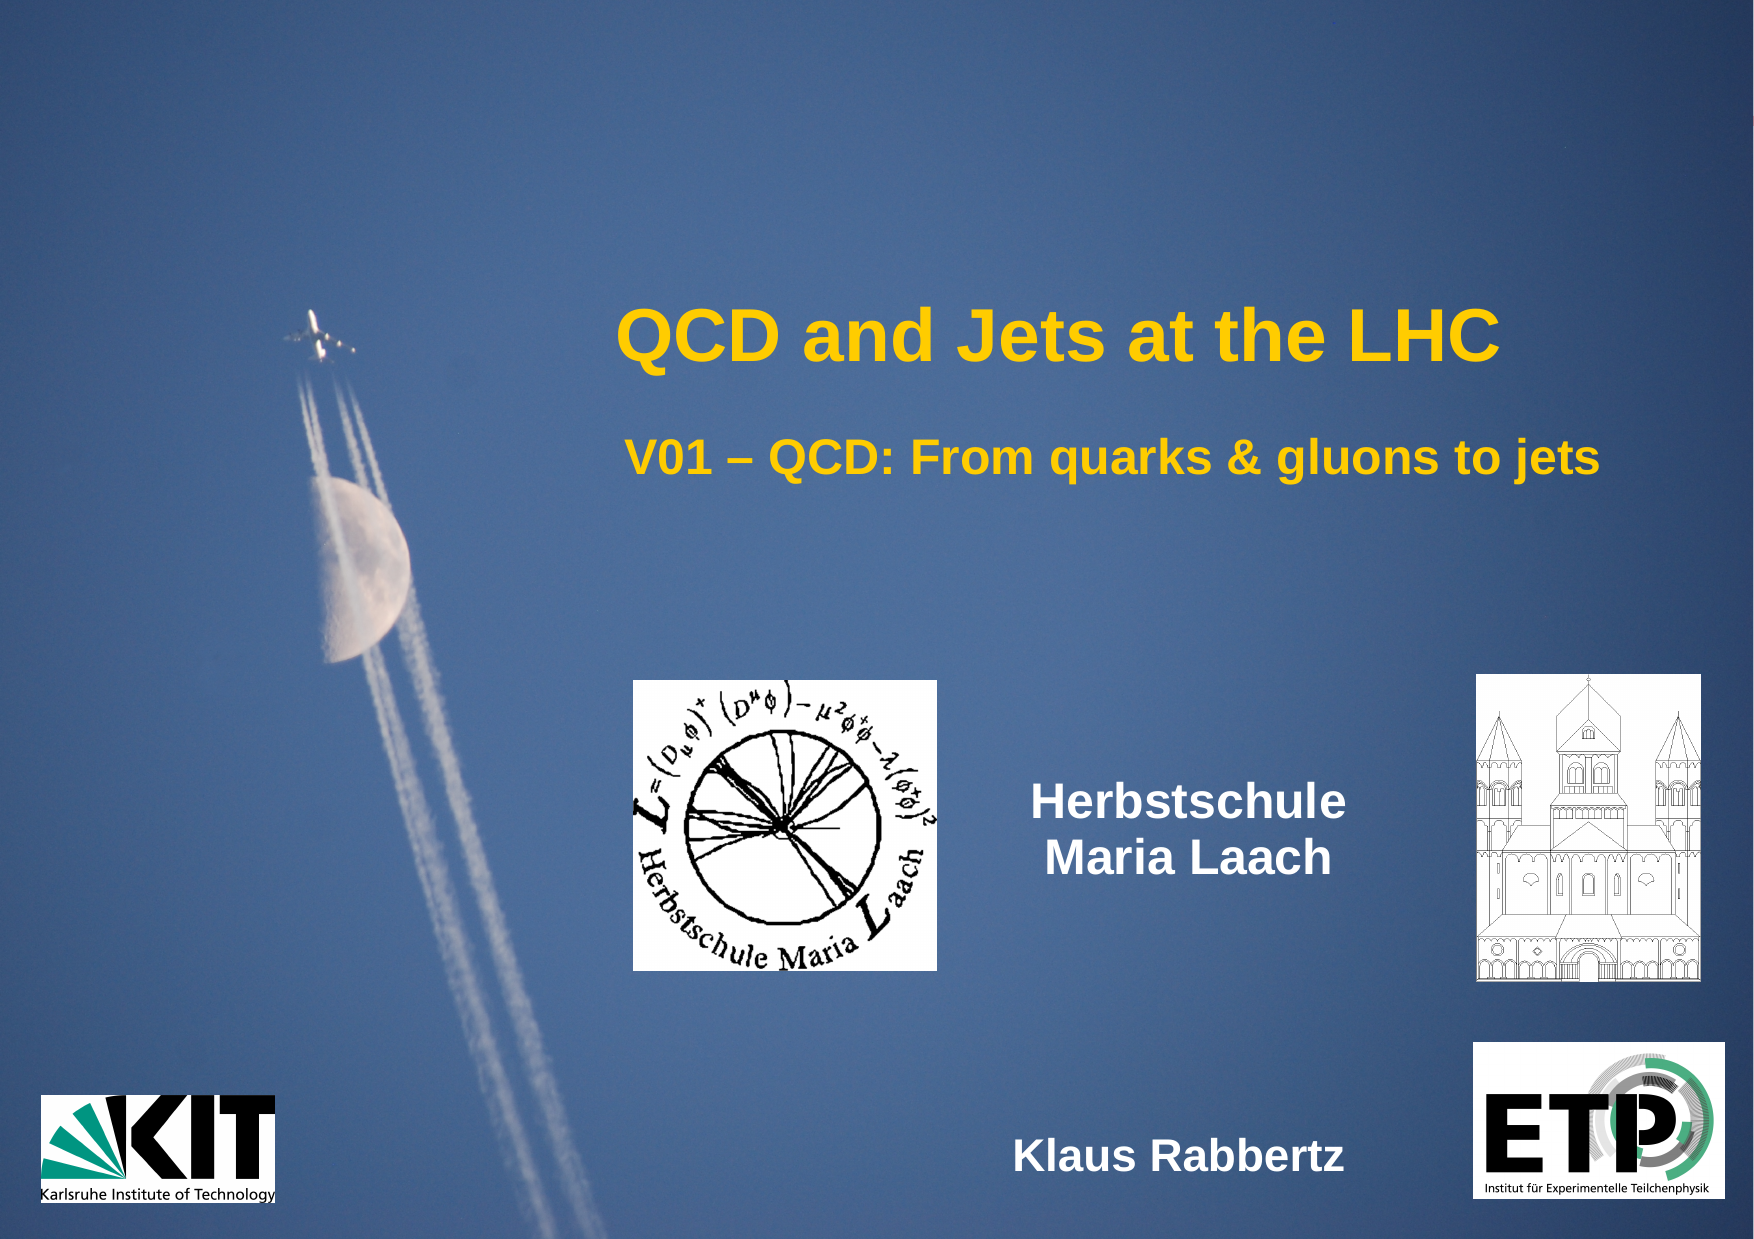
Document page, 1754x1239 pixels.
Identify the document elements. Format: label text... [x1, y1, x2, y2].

text_box Herbstschule Maria Laach [1018, 767, 1380, 892]
text_box Klaus Rabbertz [1000, 1124, 1358, 1188]
picture [0, 0, 1754, 1239]
text_box V01 – QCD: From quarks & gluons to jets [612, 423, 1648, 491]
text_box QCD and Jets at the LHC [582, 287, 1579, 384]
